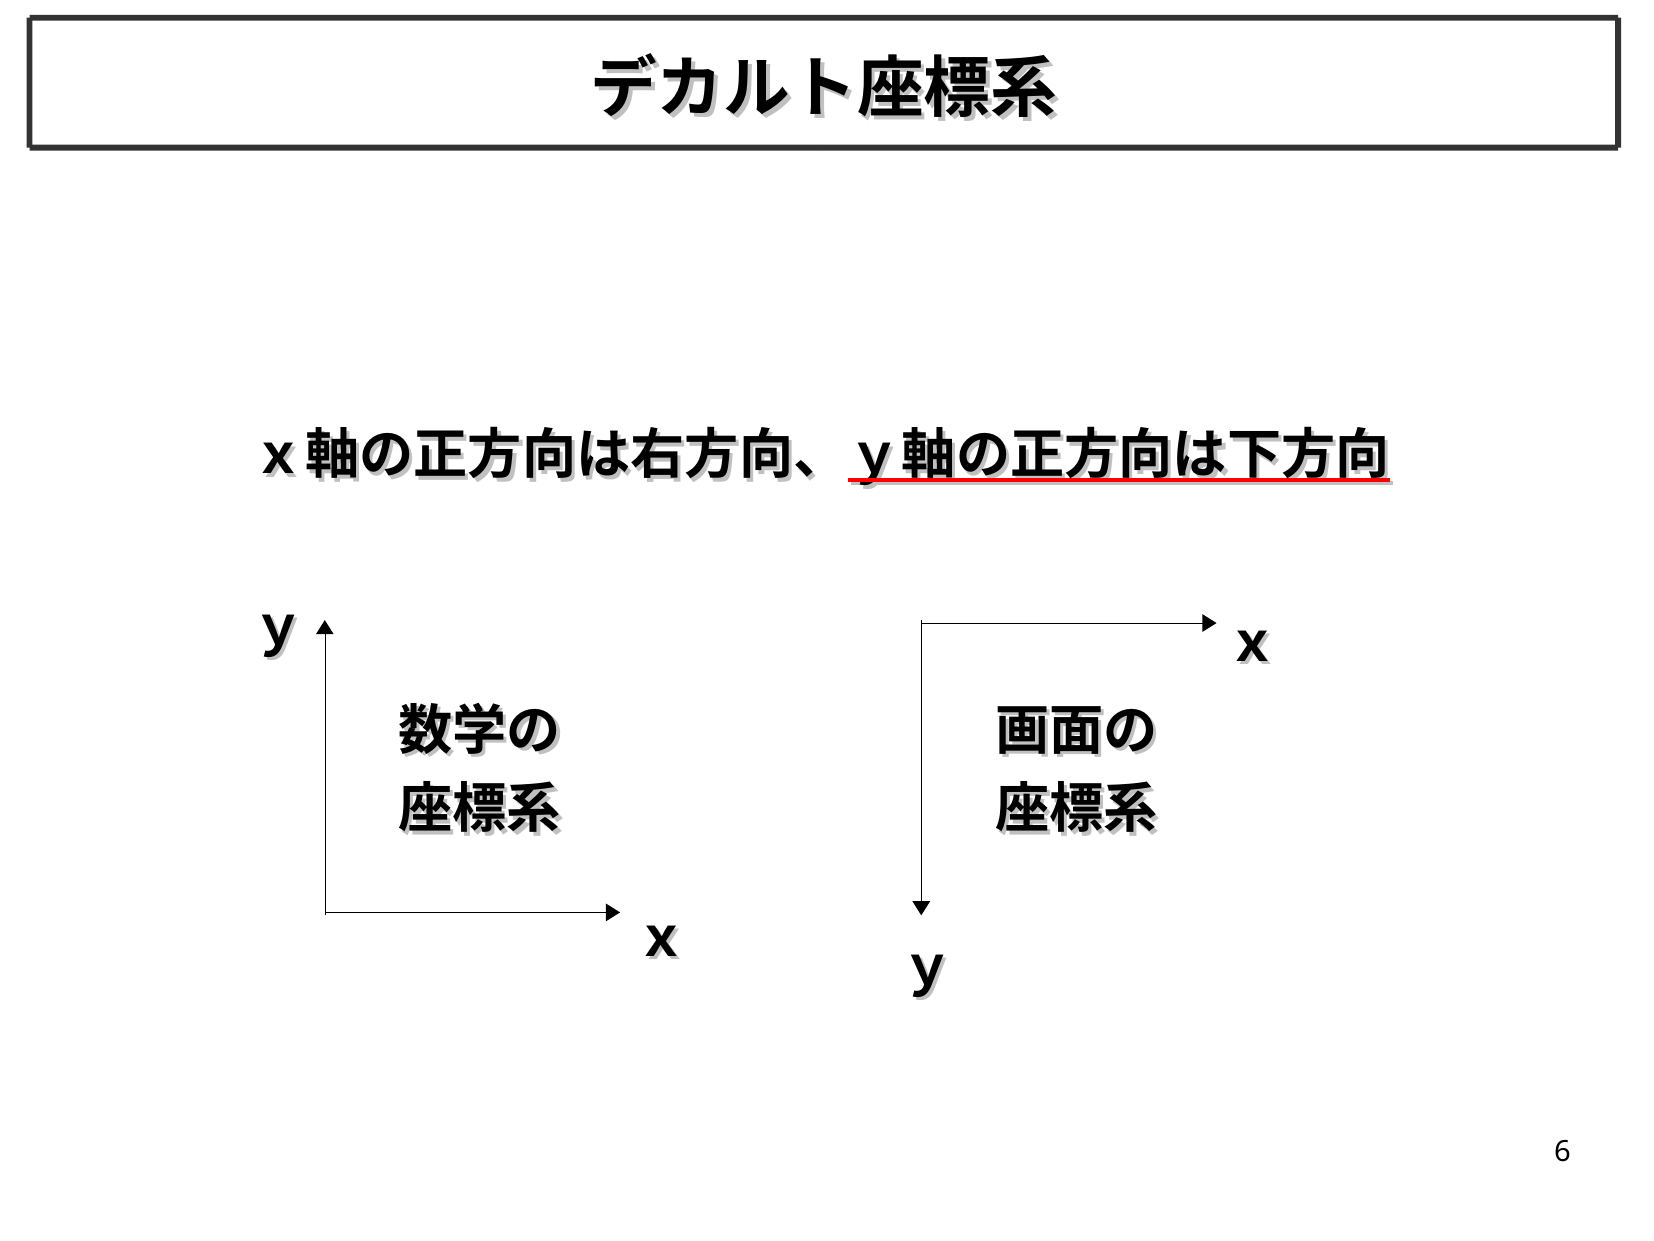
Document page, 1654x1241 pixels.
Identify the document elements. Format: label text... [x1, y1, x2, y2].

text_box ｘ [1210, 590, 1294, 666]
text_box ｘ [620, 885, 704, 961]
text_box 数学の座標系 [383, 679, 607, 803]
text_box ｙ [236, 574, 320, 650]
text_box ｙ [885, 915, 969, 991]
text_box デカルト座標系 [29, 17, 1619, 148]
text_box ｘ軸の正方向は右方向、ｙ軸の正方向は下方向 [236, 403, 1418, 473]
text_box 画面の座標系 [980, 679, 1203, 803]
